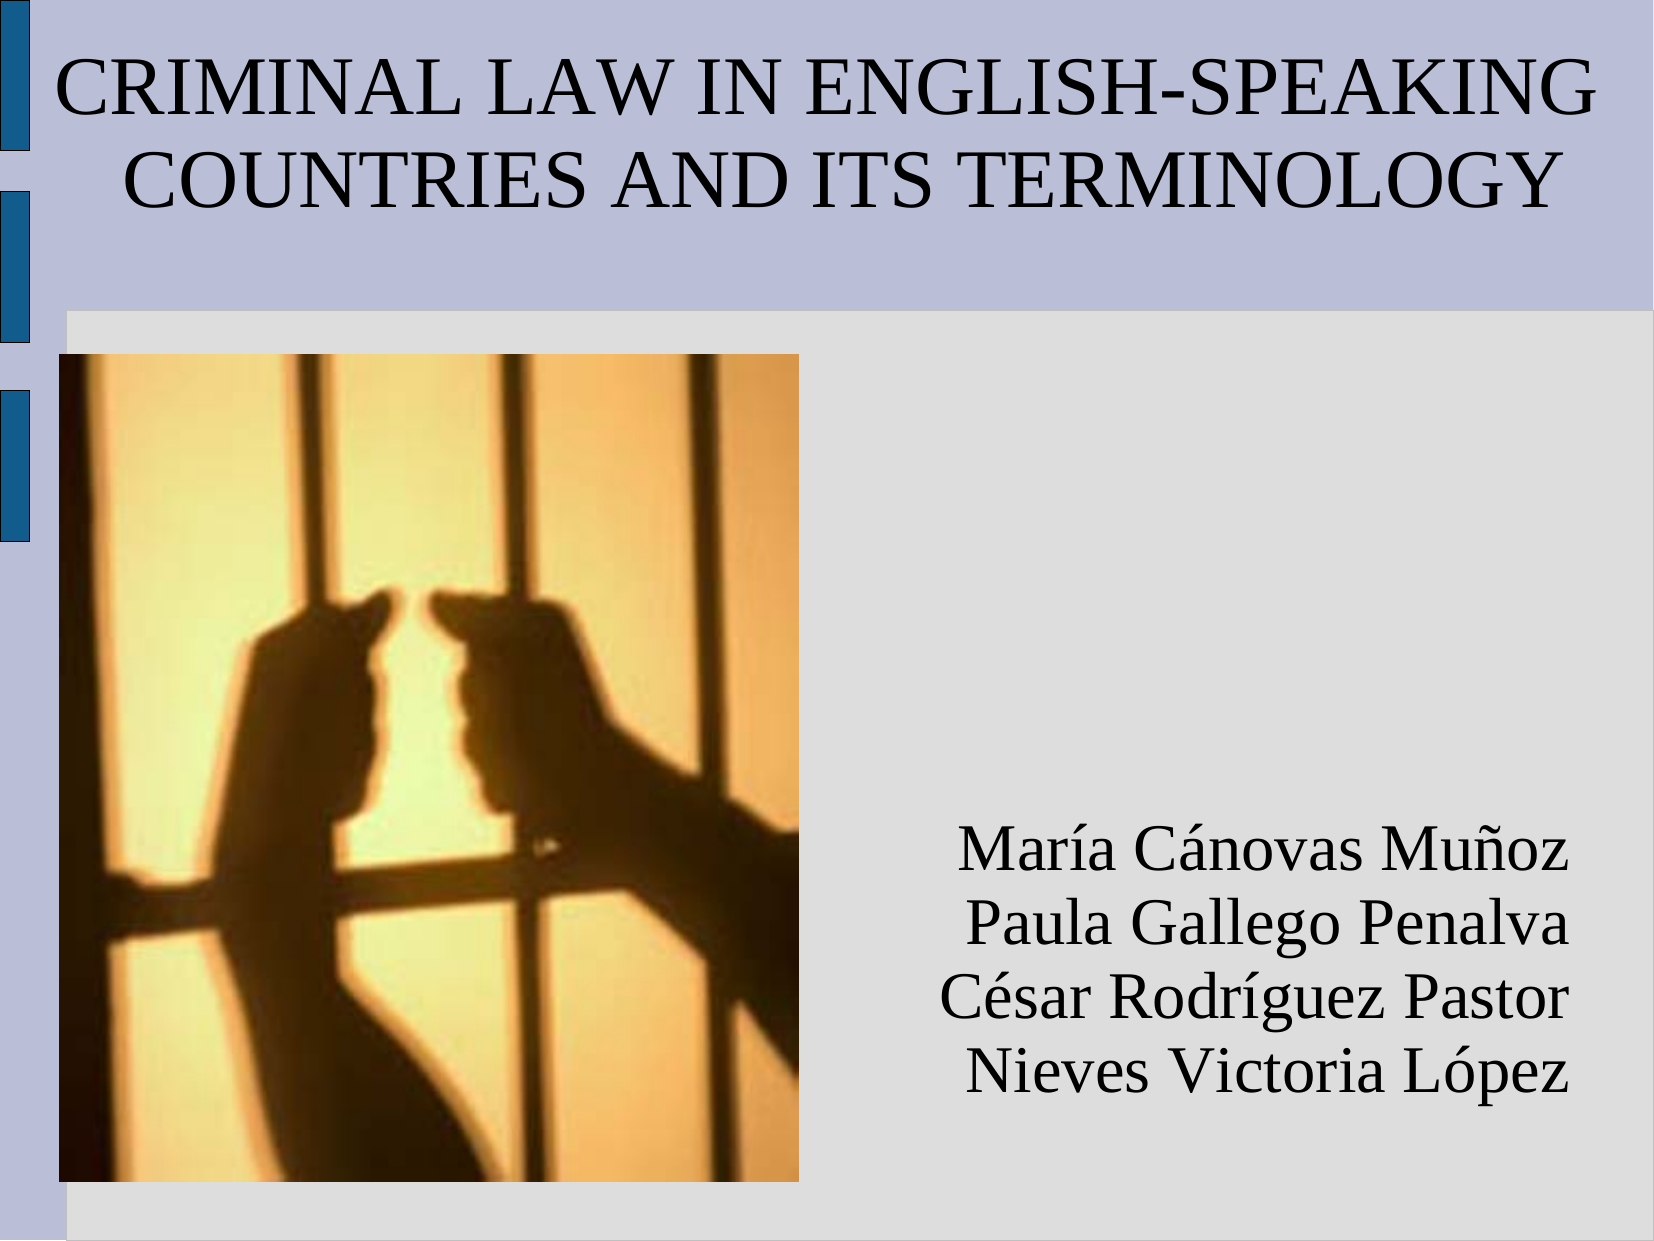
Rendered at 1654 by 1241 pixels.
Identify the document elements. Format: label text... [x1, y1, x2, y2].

text_box CRIMINAL LAW IN ENGLISH-SPEAKING COUNTRIES AND ITS TERMINOLOGY [29, 29, 1625, 237]
subtitle María Cánovas Muñoz Paula Gallego Penalva César Rodríguez Pastor Nieves Victoria López [82, 290, 1571, 1109]
picture [59, 354, 799, 1182]
